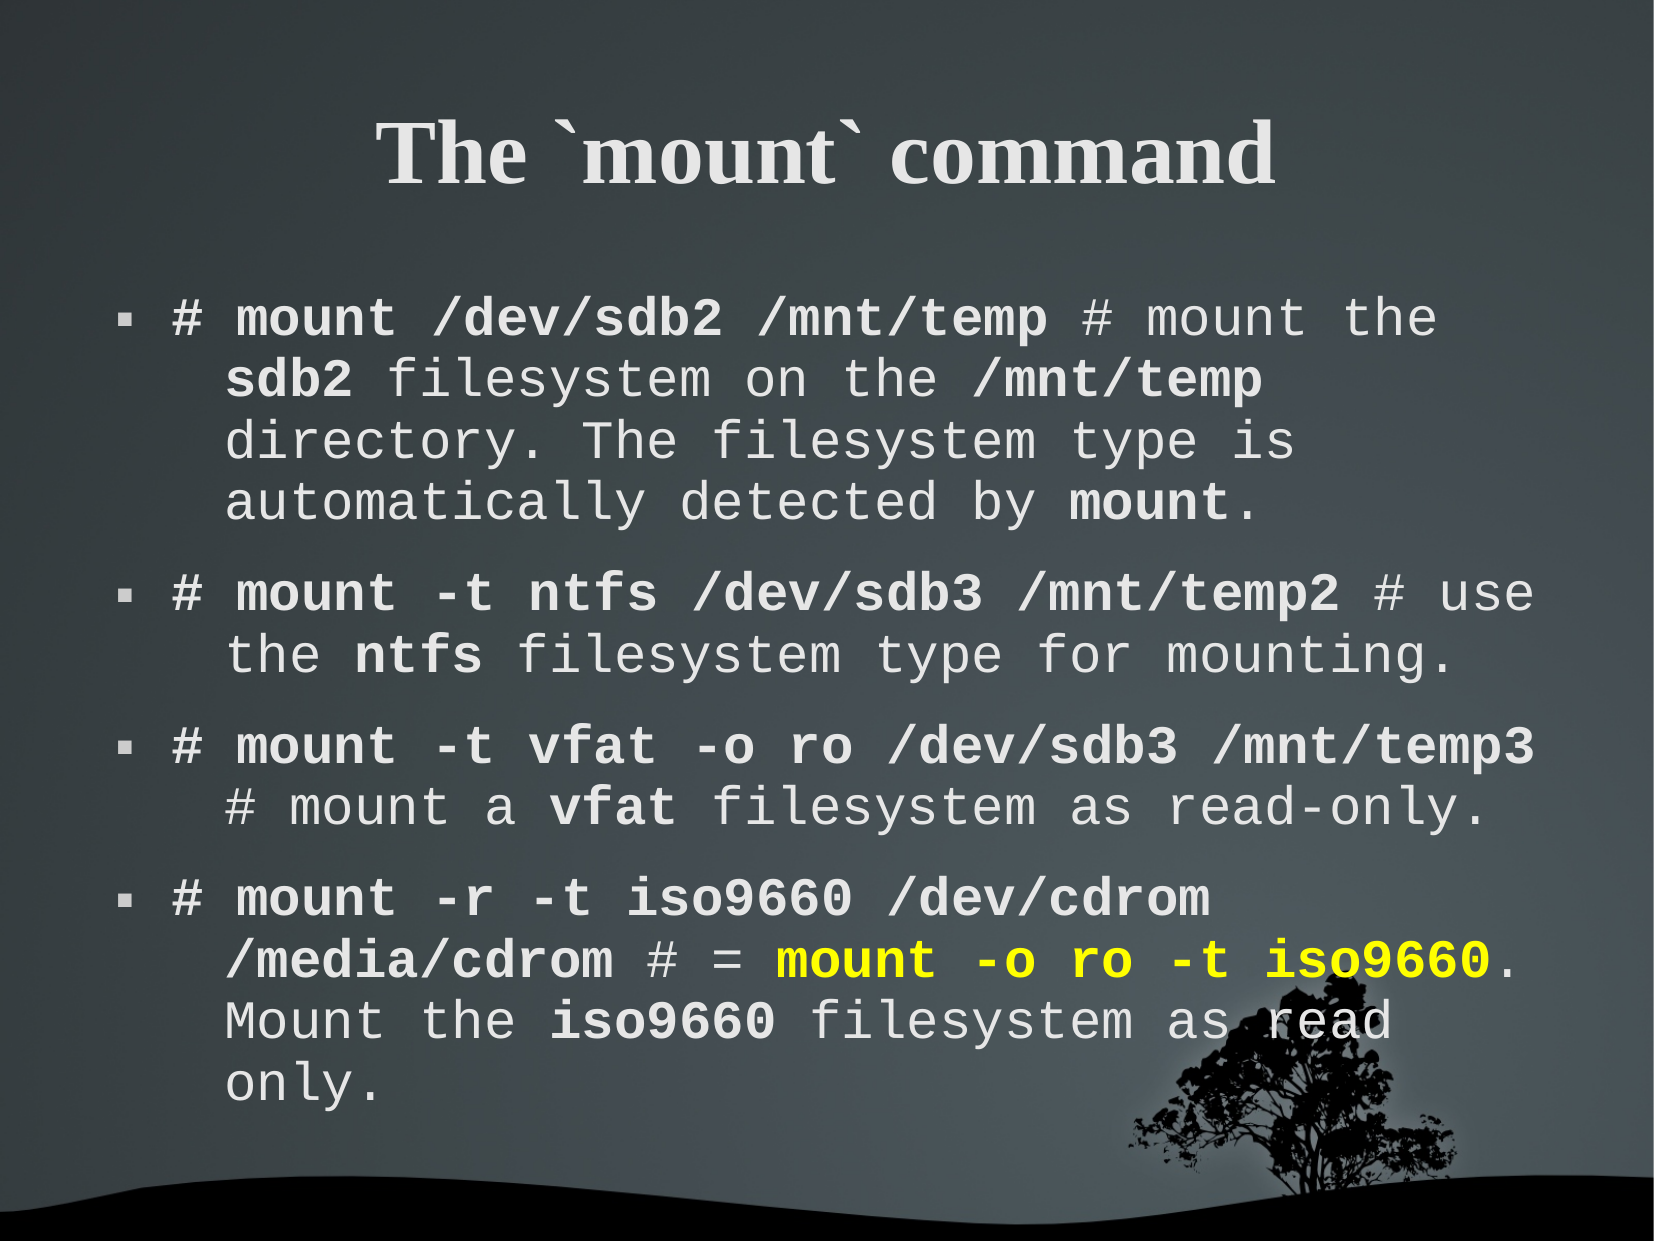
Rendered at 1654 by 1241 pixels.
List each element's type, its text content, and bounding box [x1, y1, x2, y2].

picture [0, 0, 1654, 1241]
title The `mount` command [82, 49, 1571, 257]
list # mount /dev/sdb2 /mnt/temp # mount the sdb2 filesystem on the /mnt/temp directory. The filesystem type is automatically detected by mount. # mount -t ntfs /dev/sdb3 /mnt/temp2 # use the ntfs filesystem type for mounting. # mount -t vfat -o ro /dev/sdb3 /mnt/temp3 # mount a vfat filesystem as read-only. # mount -r -t iso9660 /dev/cdrom /media/cdrom # = mount -o ro -t iso9660. Mount the iso9660 filesystem as read only. [82, 290, 1571, 1215]
